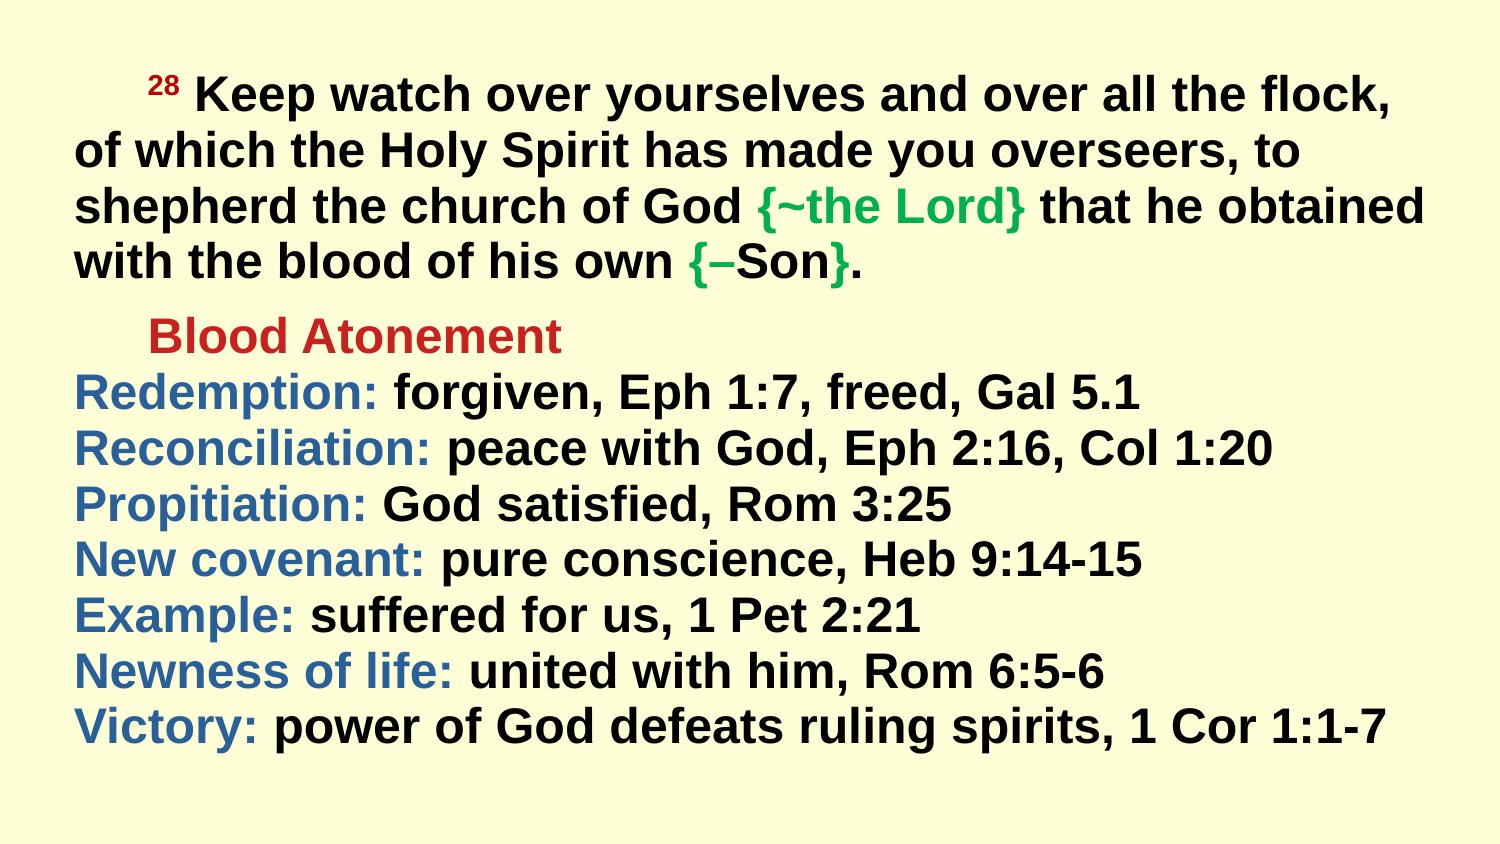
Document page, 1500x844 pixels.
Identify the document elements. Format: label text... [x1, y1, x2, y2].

text_box 28 Keep watch over yourselves and over all the flock, of which the Holy Spirit has made you overseers, to shepherd the church of God {~the Lord} that he obtained with the blood of his own {–Son}. [59, 59, 1447, 297]
text_box Blood Atonement Redemption: forgiven, Eph 1:7, freed, Gal 5.1 Reconciliation: peace with God, Eph 2:16, Col 1:20 Propitiation: God satisfied, Rom 3:25 New covenant: pure conscience, Heb 9:14-15 Example: suffered for us, 1 Pet 2:21 Newness of life: united with him, Rom 6:5-6 Victory: power of God defeats ruling spirits, 1 Cor 1:1-7 [59, 301, 1447, 818]
